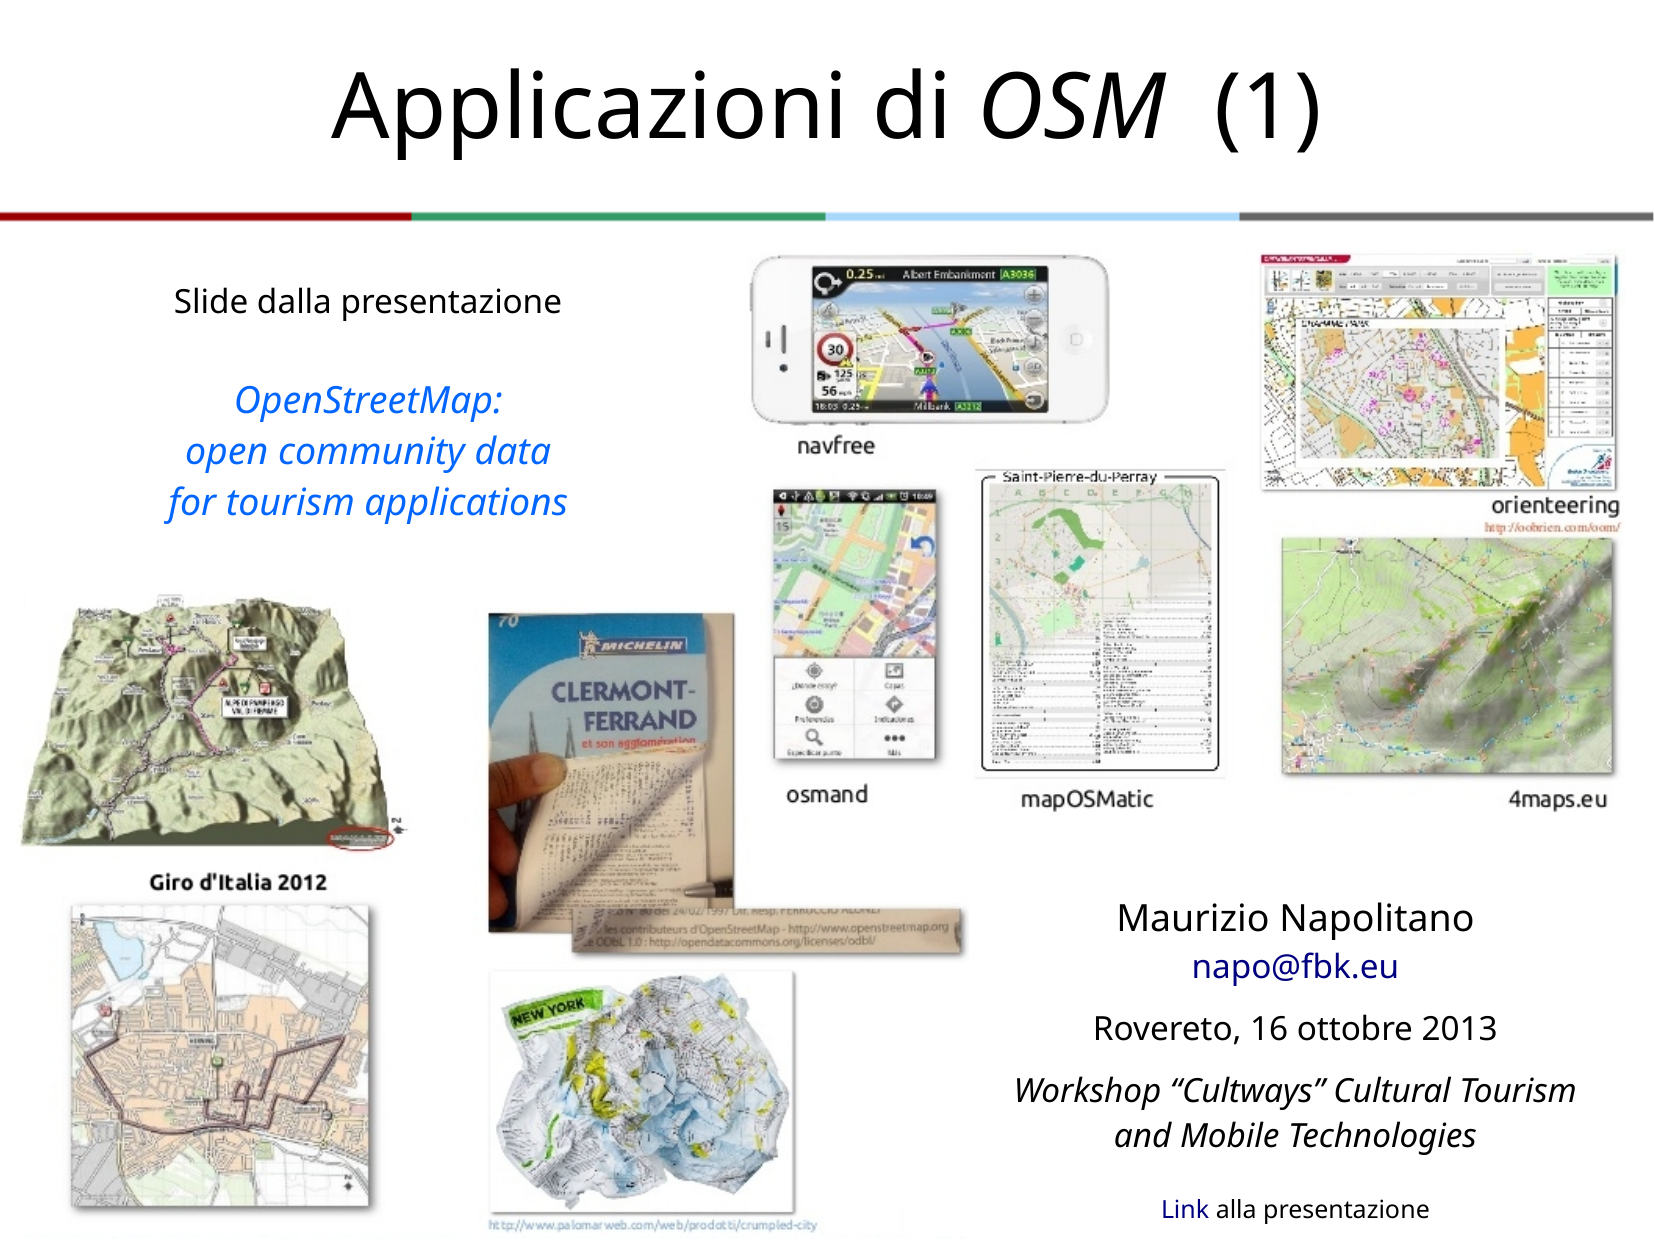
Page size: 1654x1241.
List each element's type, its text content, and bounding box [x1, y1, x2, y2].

list Slide dalla presentazione OpenStreetMap: open community data for tourism applications [35, 277, 702, 550]
picture [0, 200, 1654, 235]
picture [15, 249, 1626, 1239]
title Applicazioni di OSM (1) [82, 0, 1571, 208]
list Maurizio Napolitano napo@fbk.eu Rovereto, 16 ottobre 2013 Workshop “Cultways” Cultural Tourism and Mobile Technologies Link alla presentazione [962, 891, 1629, 1229]
